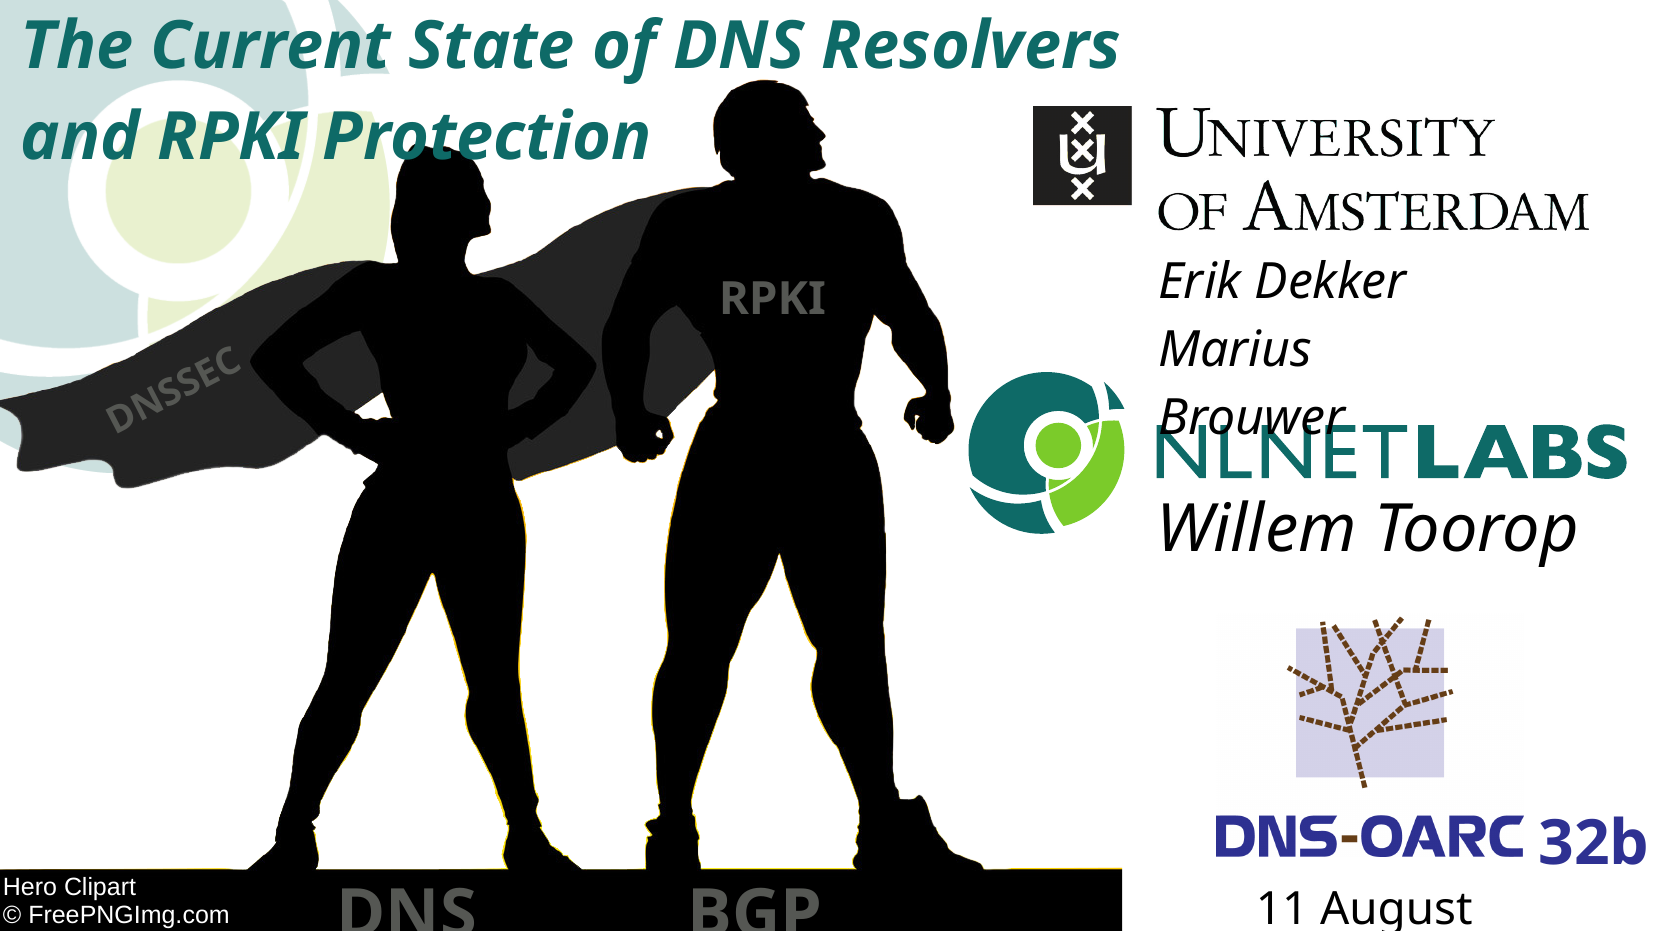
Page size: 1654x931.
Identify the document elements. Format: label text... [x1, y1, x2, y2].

text_box 11 August 2020 [1187, 868, 1523, 931]
text_box RPKI [704, 258, 857, 331]
picture [1216, 613, 1524, 857]
text_box BGP [673, 857, 945, 931]
text_box The Current State of DNS Resolvers and RPKI Protection [5, 0, 1329, 160]
text_box Erik Dekker Marius Brouwer [1143, 237, 1474, 367]
text_box Hero Clipart © FreePNGImg.com [0, 865, 253, 931]
text_box 32b [1523, 790, 1654, 931]
text_box DNS [321, 857, 573, 931]
text_box DNSSEC [60, 309, 282, 462]
text_box Willem Toorop [1141, 472, 1614, 567]
picture [0, 0, 1636, 931]
